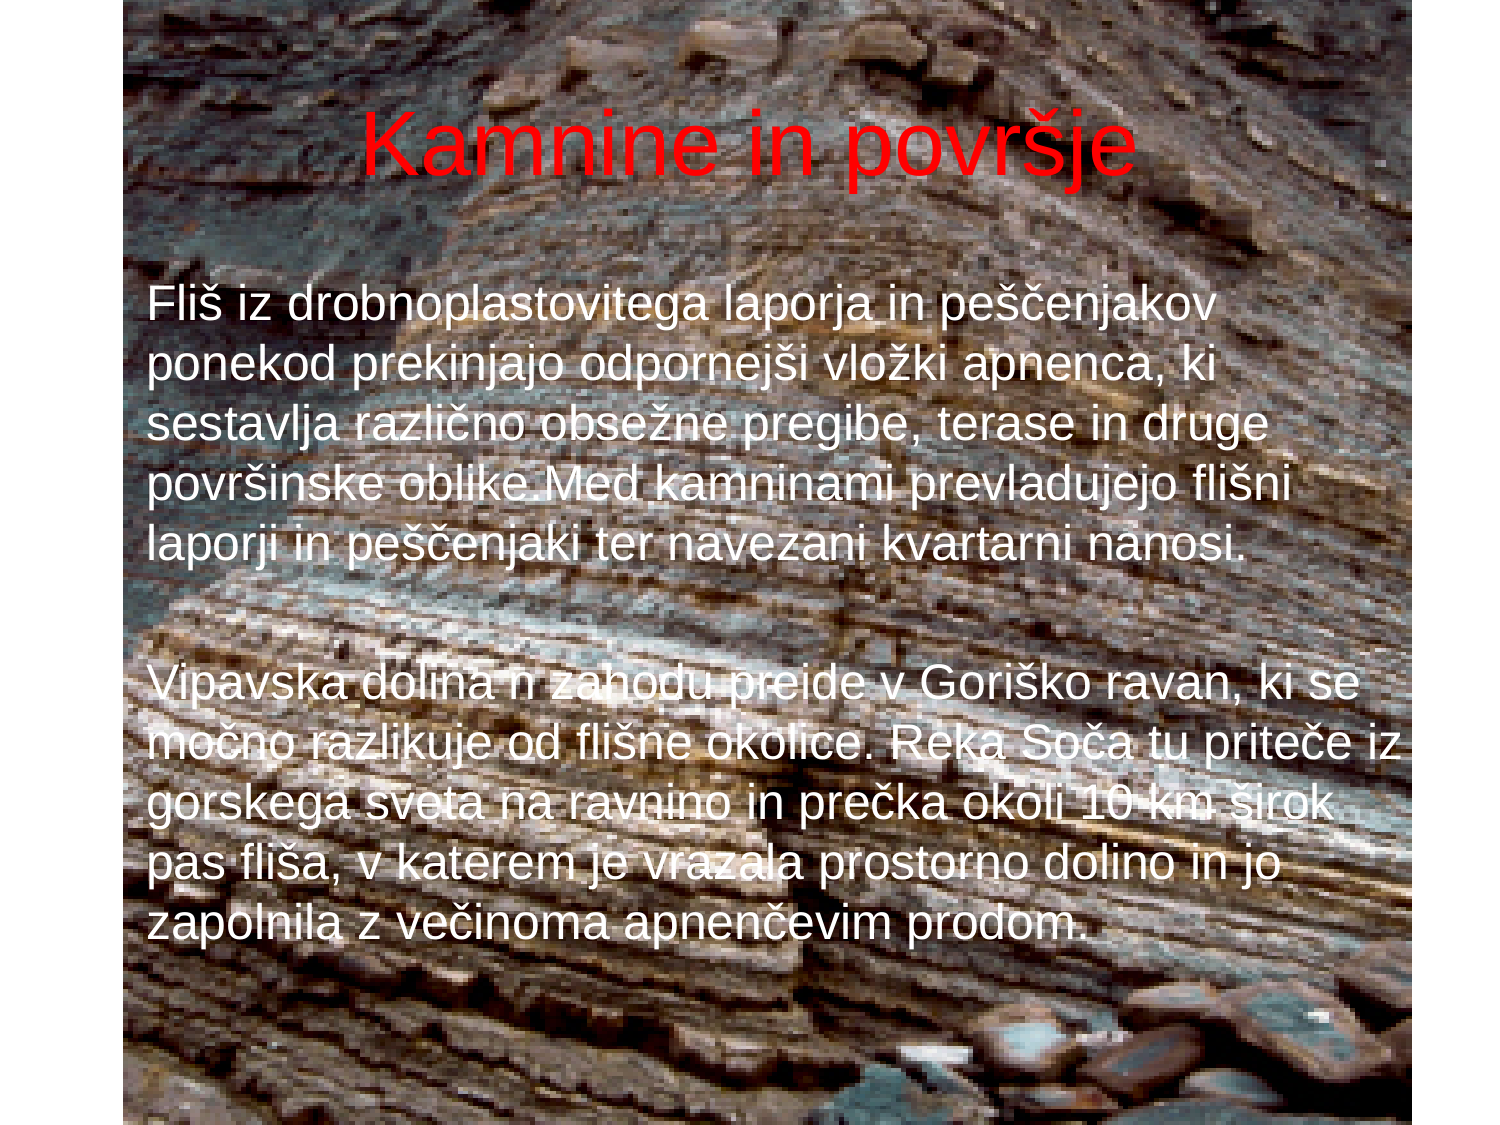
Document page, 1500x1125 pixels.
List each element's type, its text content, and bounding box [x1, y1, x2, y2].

picture [123, 1005, 1412, 1125]
list Fliš iz drobnoplastovitega laporja in peščenjakov ponekod prekinjajo odpornejši vložki apnenca, ki sestavlja različno obsežne pregibe, terase in druge površinske oblike.Med kamninami prevladujejo flišni laporji in peščenjaki ter navezani kvartarni nanosi. Vipavska dolina n zahodu preide v Goriško ravan, ki se močno razlikuje od flišne okolice. Reka Soča tu priteče iz gorskega sveta na ravnino in prečka okoli 10 km širok pas fliša, v katerem je vrazala prostorno dolino in jo zapolnila z večinoma apnenčevim prodom. [75, 262, 1424, 1005]
picture [123, 233, 1412, 262]
picture [123, 0, 1412, 45]
title Kamnine in površje [75, 45, 1425, 233]
